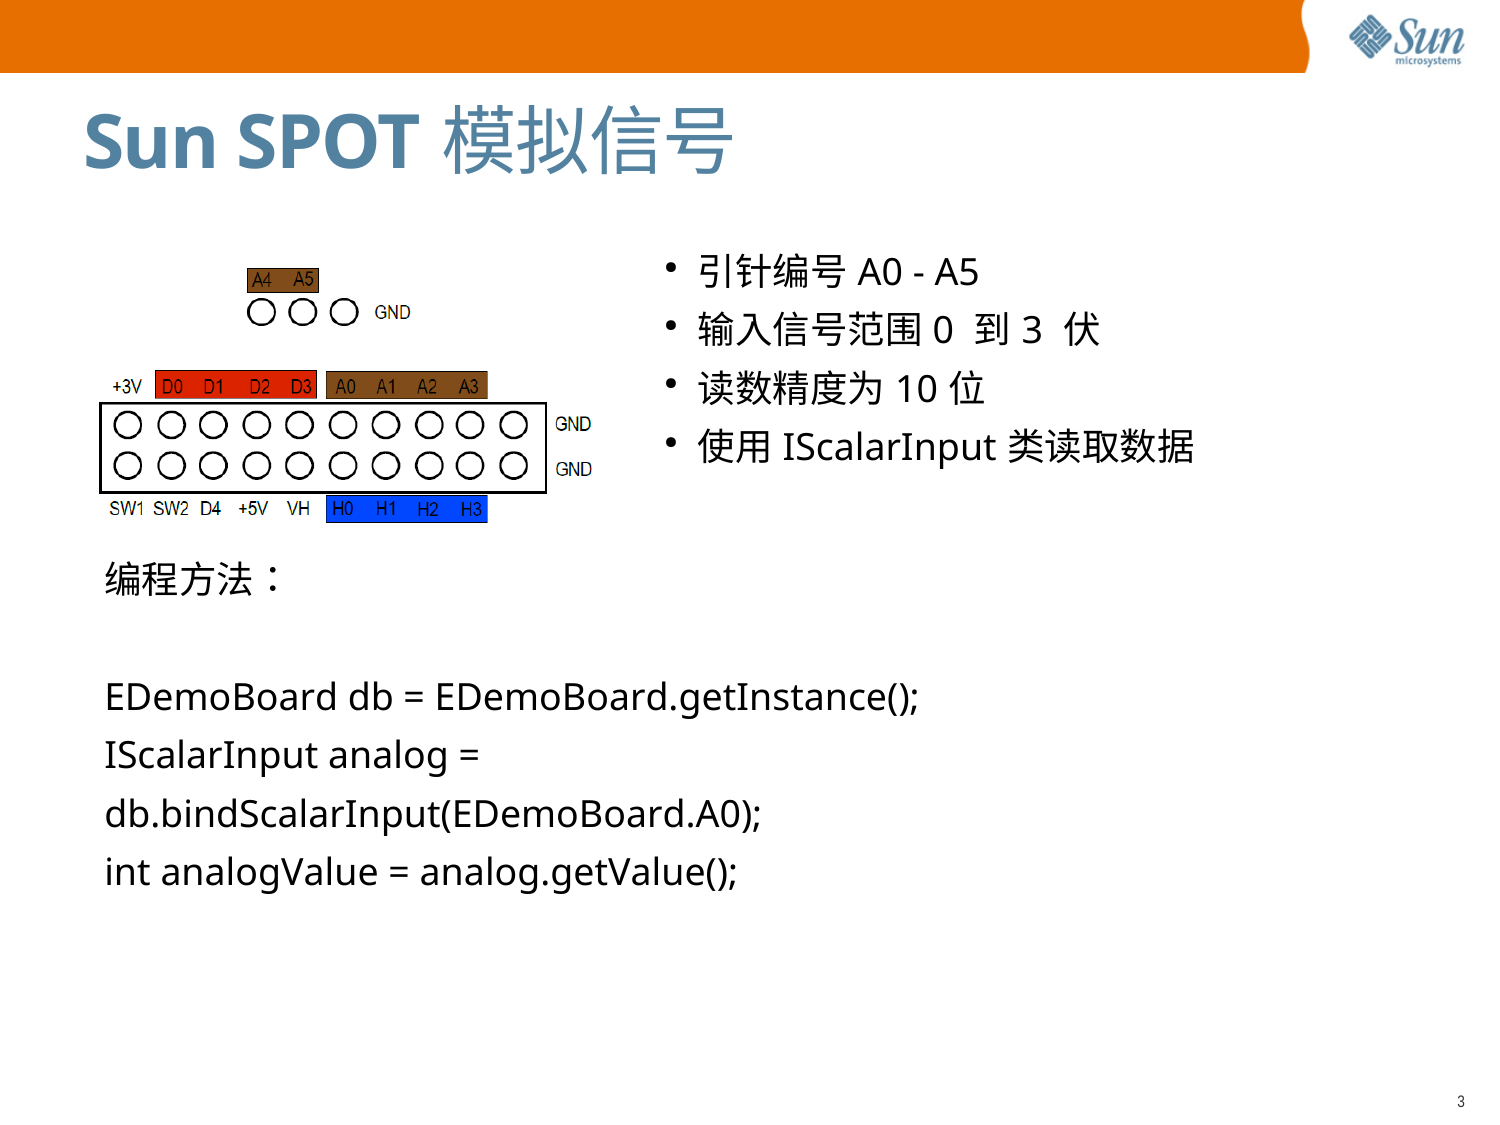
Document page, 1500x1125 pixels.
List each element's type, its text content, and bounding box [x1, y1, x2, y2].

picture [0, 0, 1500, 73]
title Sun SPOT模拟信号 [83, 94, 1446, 199]
picture [67, 248, 620, 544]
text_box 编程方法： EDemoBoard db = EDemoBoard.getInstance(); IScalarInput analog = db.bindScalarInput(EDemoBoard.A0); int analogValue = analog.getValue(); [104, 559, 1163, 859]
text_box 引针编号A0 - A5 输入信号范围0 到3 伏 读数精度为10位 使用IScalarInput类读取数据 [664, 250, 1456, 448]
